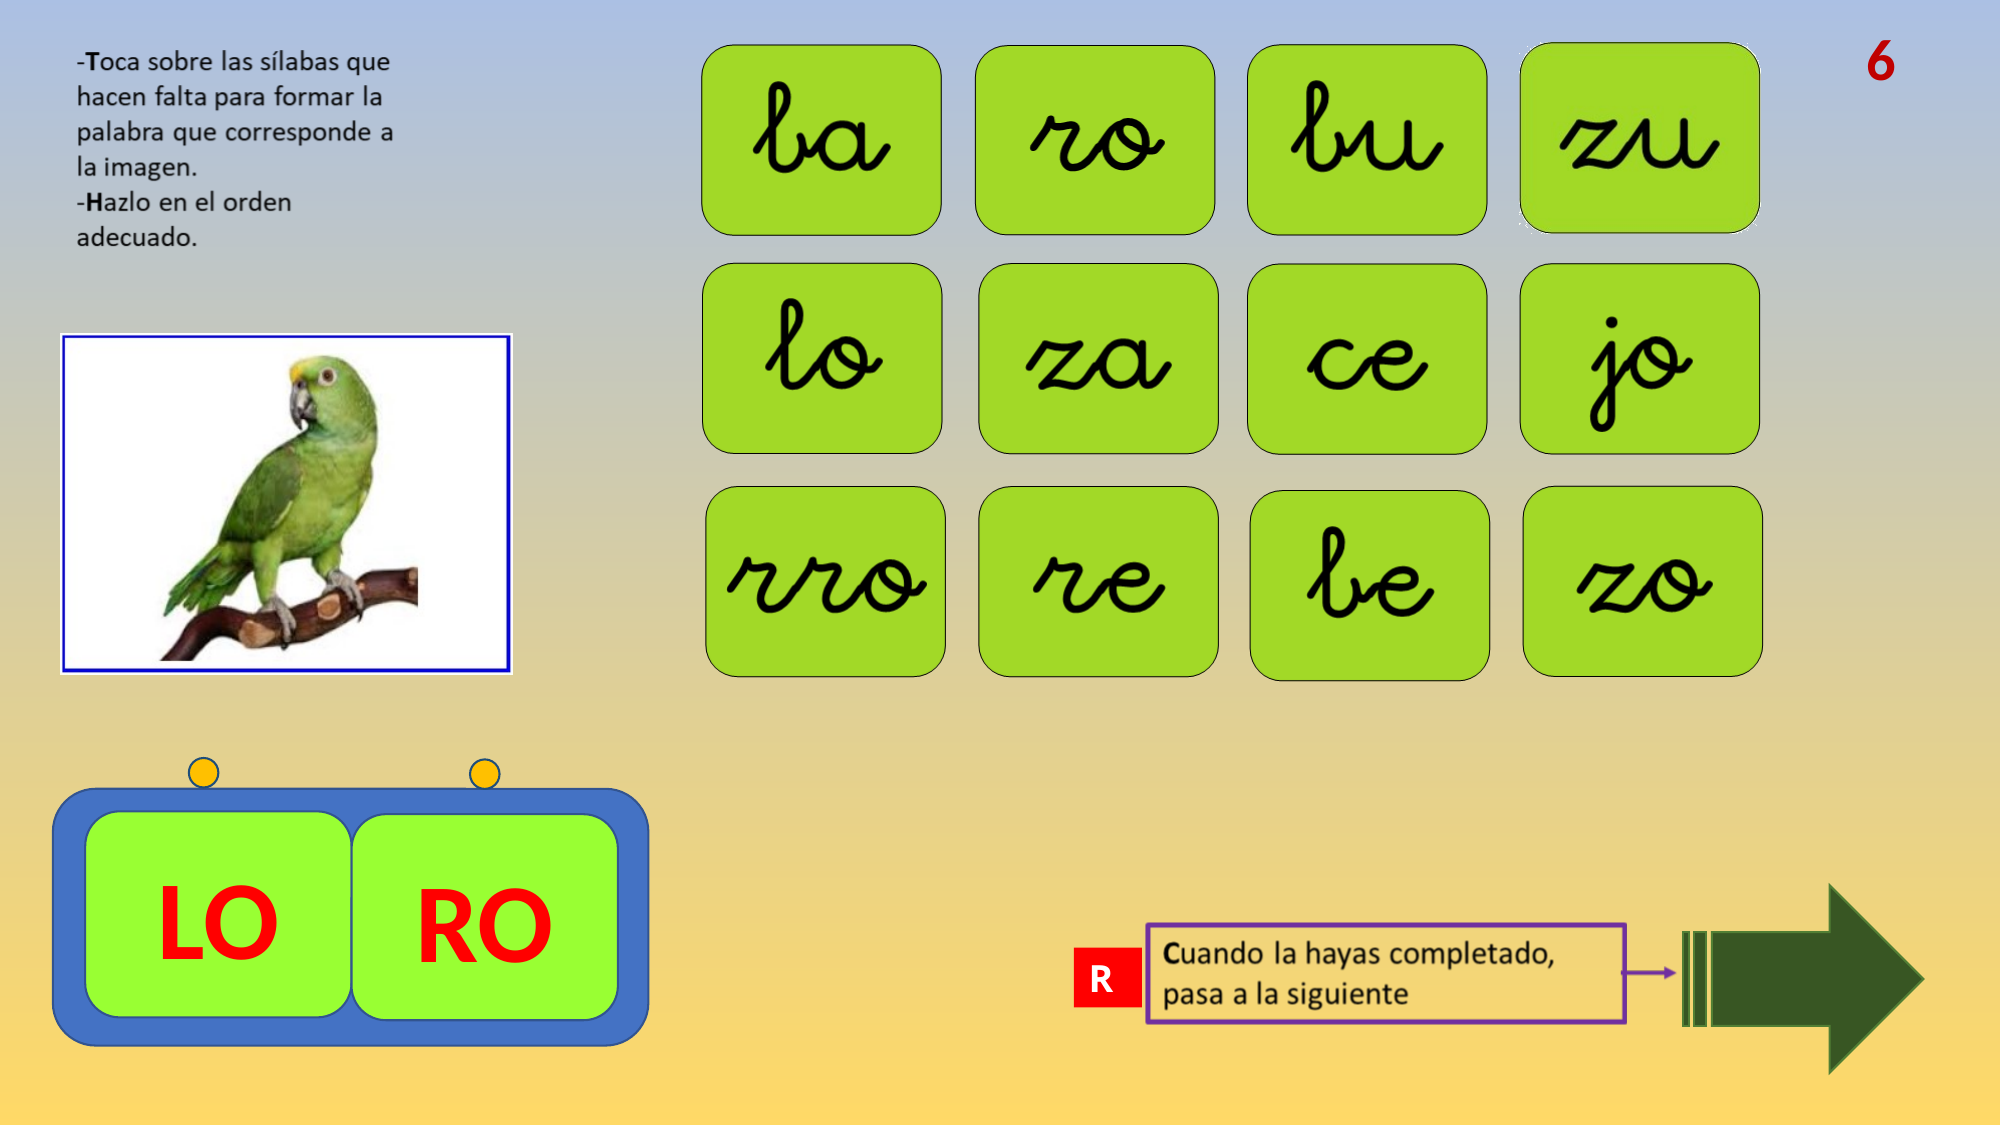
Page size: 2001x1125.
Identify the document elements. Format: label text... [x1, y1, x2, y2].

picture [701, 44, 943, 236]
text_box [1711, 885, 1924, 1073]
picture [1246, 263, 1488, 455]
picture [701, 262, 943, 455]
text_box 6 [1851, 14, 1953, 100]
text_box RO [351, 814, 618, 1021]
picture [978, 262, 1220, 455]
text_box LO [85, 811, 352, 1018]
picture [705, 485, 947, 678]
picture [1141, 921, 1691, 1034]
picture [1249, 489, 1491, 682]
picture [1246, 44, 1488, 236]
picture [60, 333, 513, 675]
picture [1522, 485, 1764, 678]
picture [978, 485, 1220, 678]
picture [974, 44, 1216, 237]
text_box [1694, 932, 1707, 1026]
text_box [52, 757, 649, 1046]
picture [1519, 263, 1761, 455]
picture [58, 34, 431, 272]
text_box R [1073, 947, 1141, 1008]
picture [1519, 42, 1761, 234]
